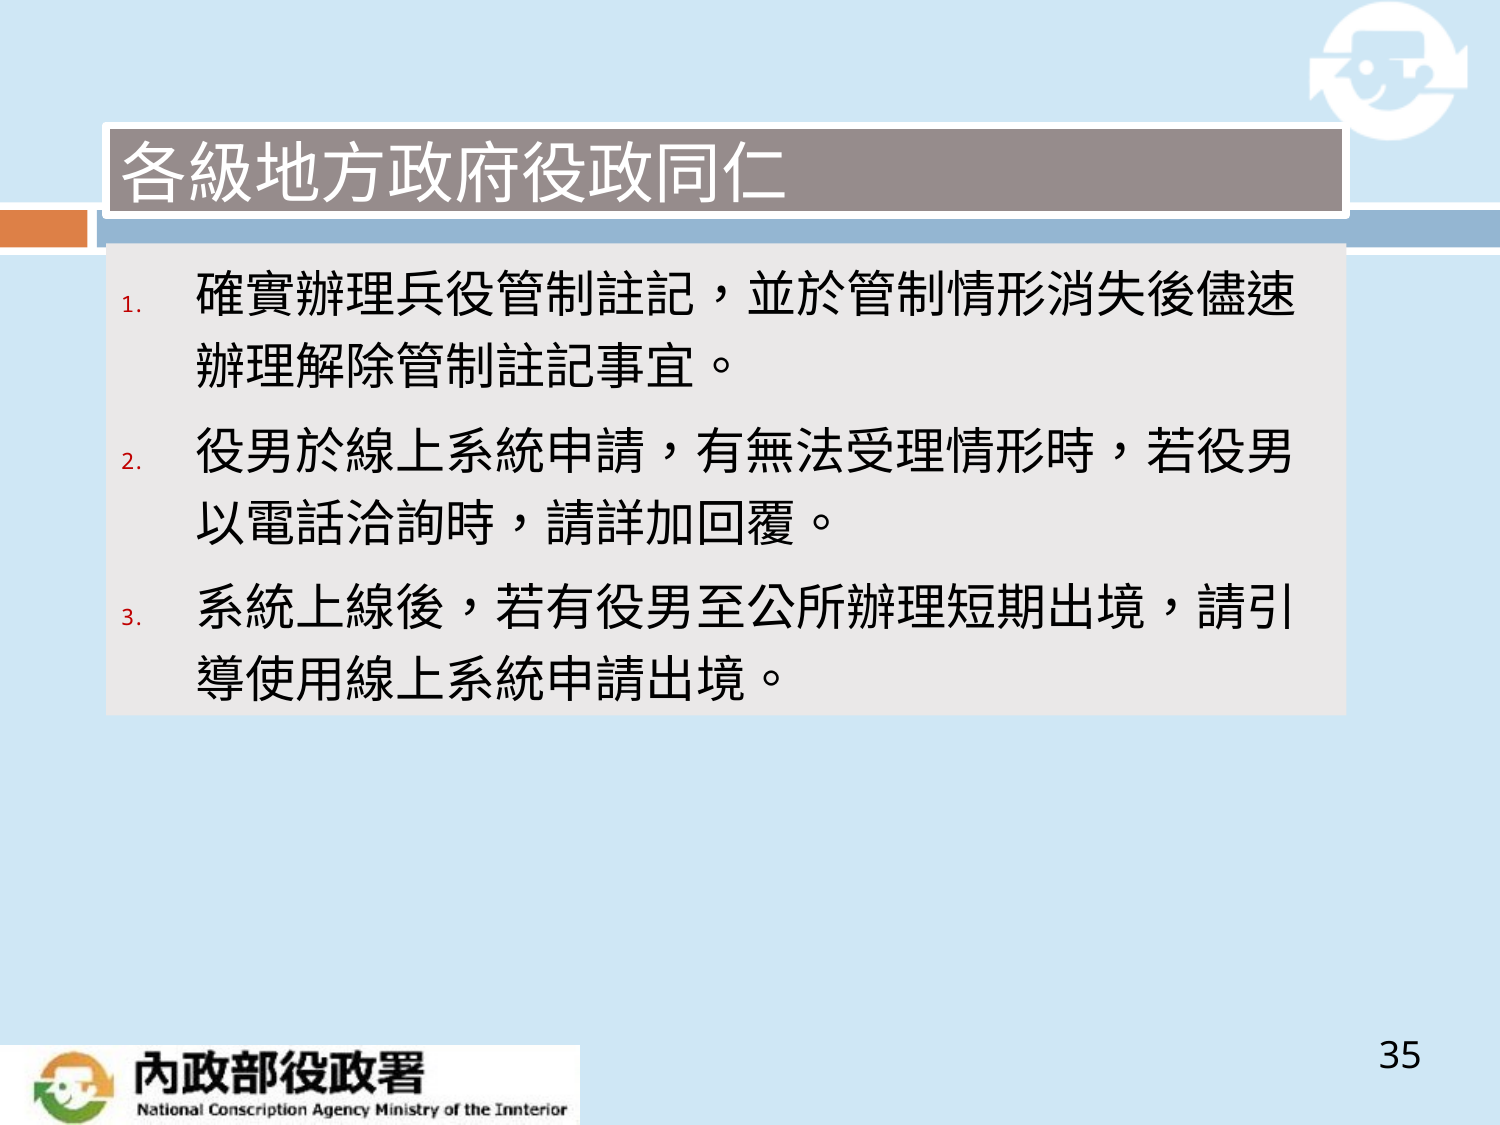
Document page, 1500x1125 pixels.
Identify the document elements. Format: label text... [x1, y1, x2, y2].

picture [1305, 0, 1473, 148]
text_box 各級地方政府役政同仁 [105, 125, 1347, 216]
text_box 確實辦理兵役管制註記，並於管制情形消失後儘速辦理解除管制註記事宜。 役男於線上系統申請，有無法受理情形時，若役男以電話洽詢時，請詳加回覆。 系統上線後，若有役男至公所辦理短期出境，請引導使用線上系統申請出境。 [106, 243, 1347, 716]
picture [0, 1045, 580, 1125]
slide_number <編號> [1364, 1023, 1452, 1086]
